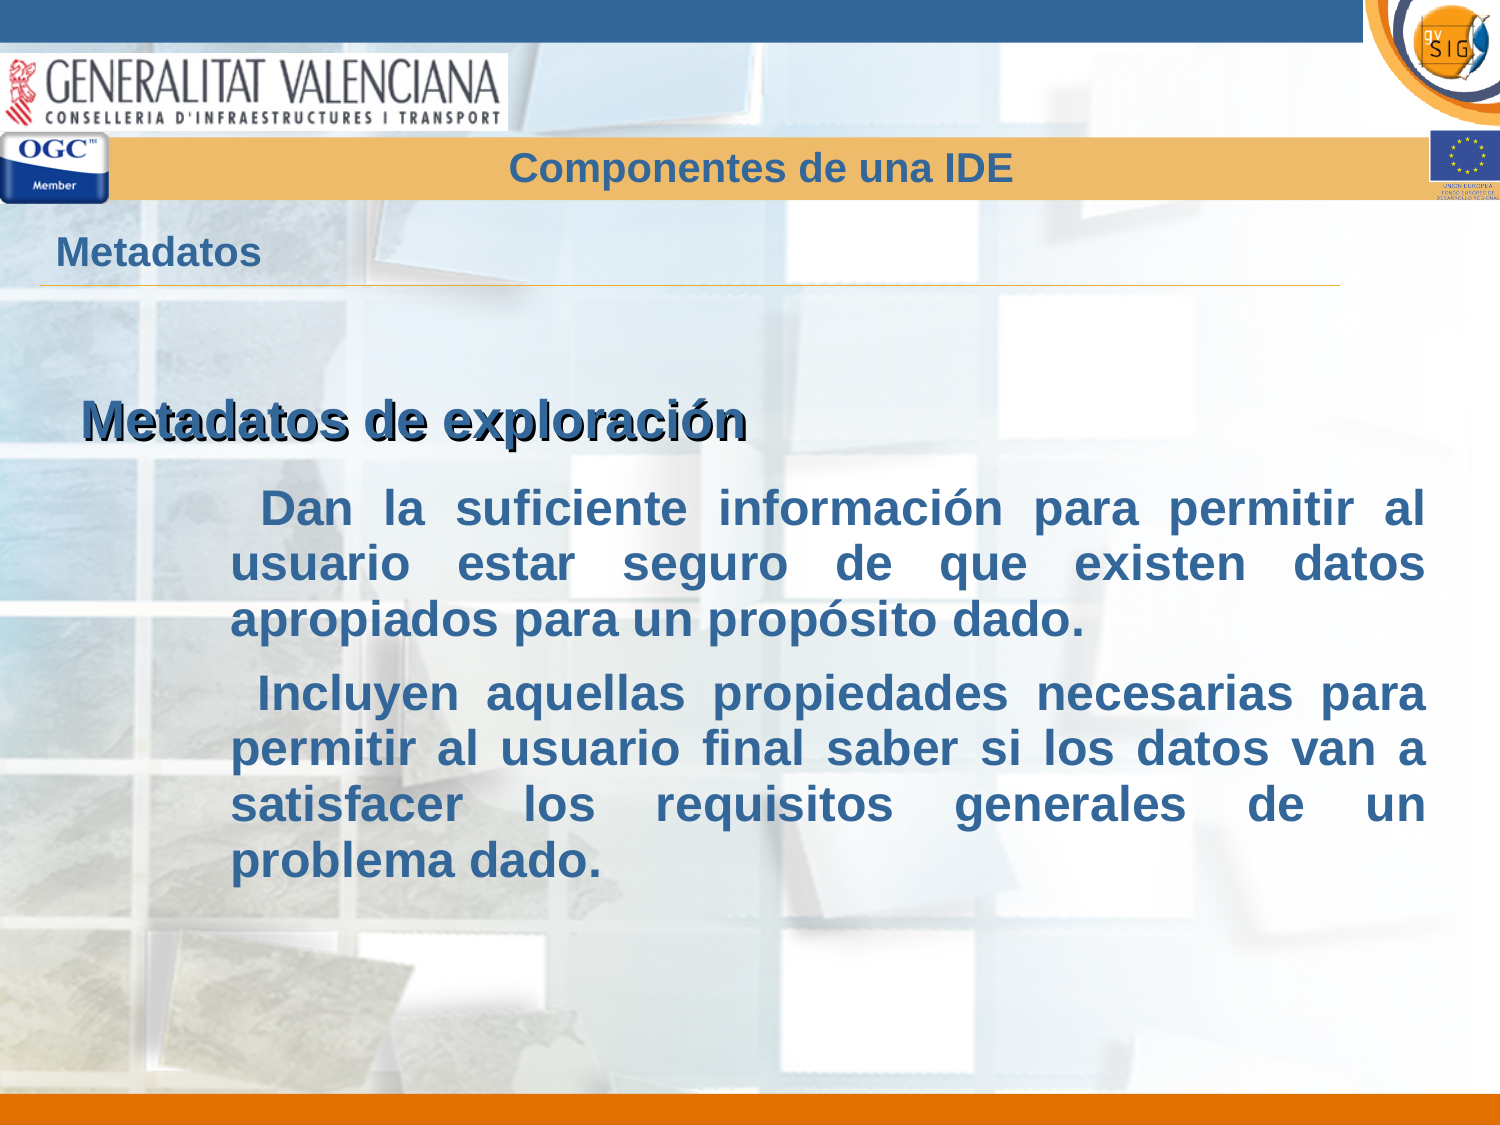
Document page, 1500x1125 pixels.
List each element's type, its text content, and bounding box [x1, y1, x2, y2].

picture [0, 132, 109, 204]
picture [1429, 129, 1500, 200]
picture [1363, 0, 1500, 127]
picture [0, 53, 508, 131]
text_box Metadatos de exploración Dan la suficiente información para permitir al usuario estar seguro de que existen datos apropiados para un propósito dado. Incluyen aquellas propiedades necesarias para permitir al usuario final saber si los datos van a satisfacer los requisitos generales de un problema dado. [80, 359, 1428, 1092]
text_box Metadatos [40, 222, 1196, 286]
text_box Componentes de una IDE [145, 146, 1389, 202]
